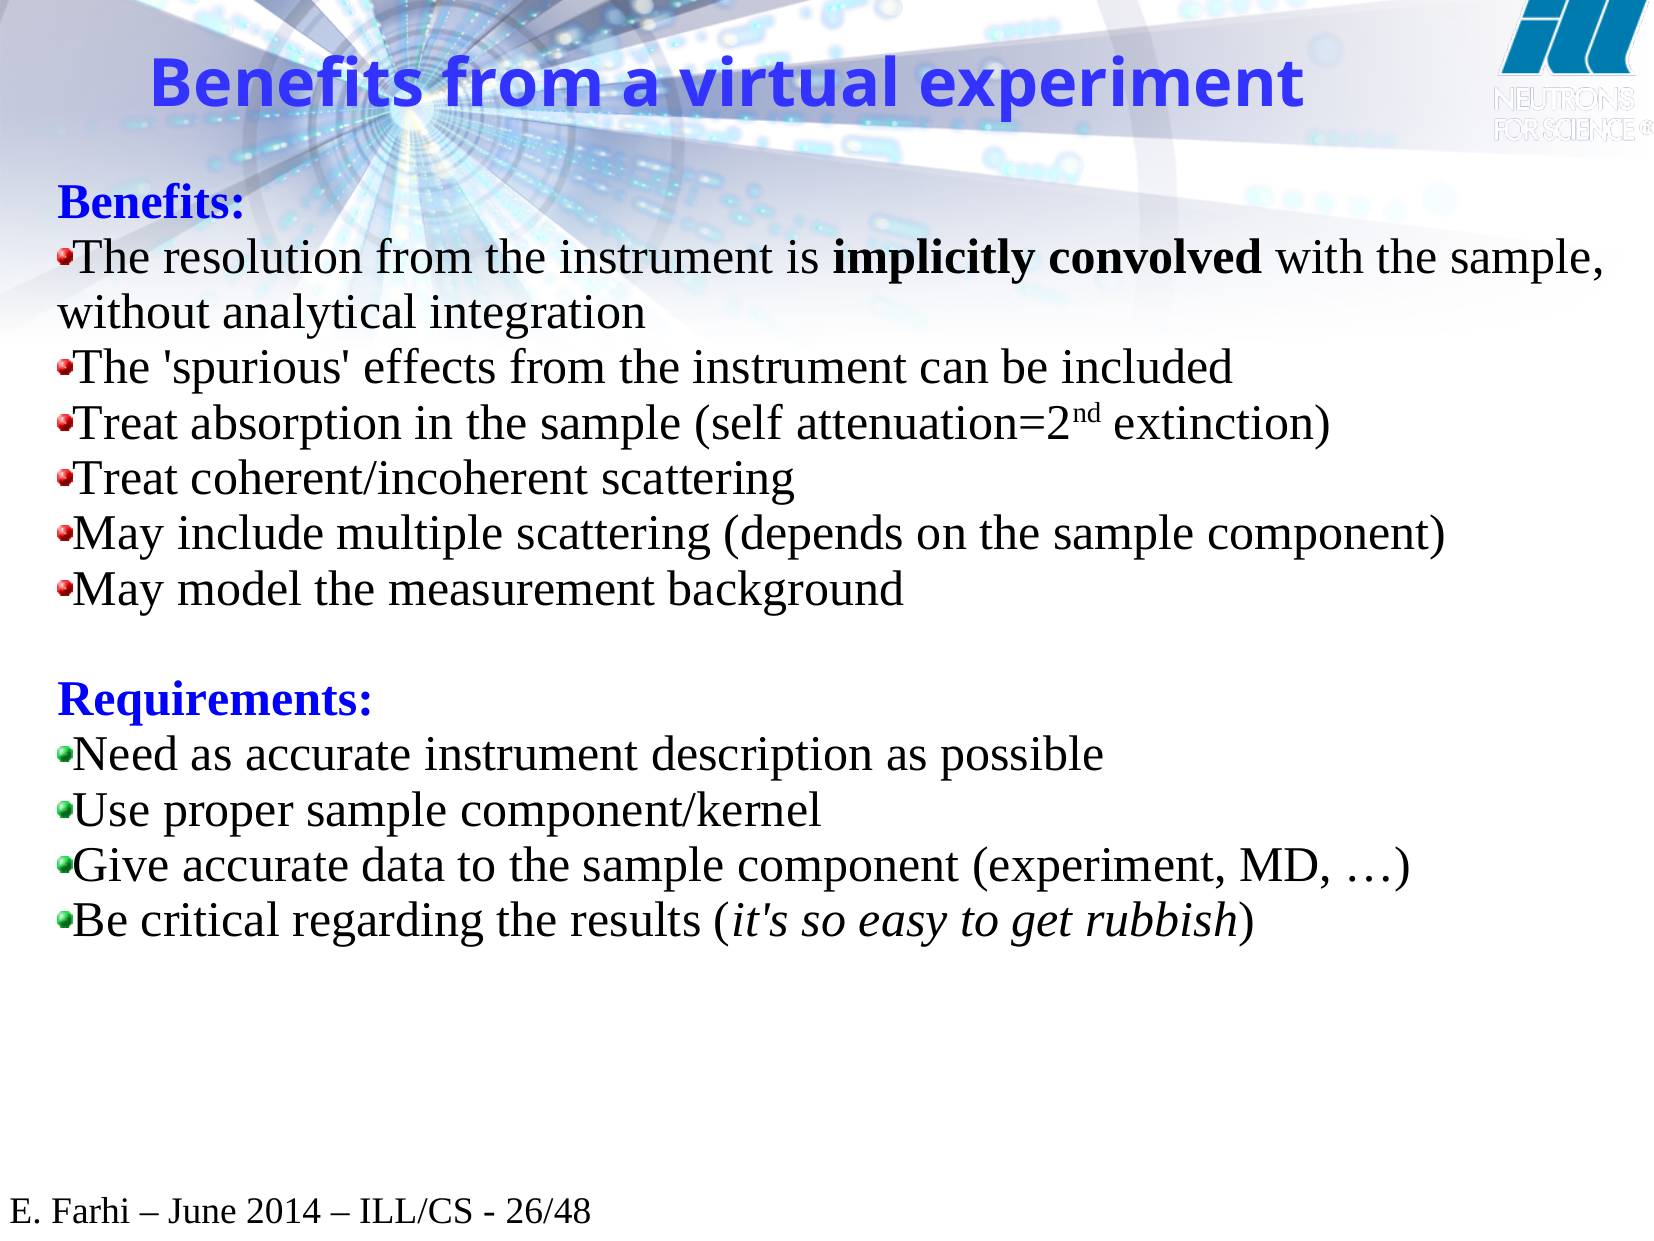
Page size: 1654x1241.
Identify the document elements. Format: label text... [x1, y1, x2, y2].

text_box Benefits: The resolution from the instrument is implicitly convolved with the sample, without analytical integration The 'spurious' effects from the instrument can be included Treat absorption in the sample (self attenuation=2nd extinction) Treat coherent/incoherent scattering May include multiple scattering (depends on the sample component) May model the measurement background Requirements: Need as accurate instrument description as possible Use proper sample component/kernel Give accurate data to the sample component (experiment, MD, …) Be critical regarding the results (it's so easy to get rubbish) [54, 170, 1646, 1016]
text_box Benefits from a virtual experiment [148, 35, 1332, 122]
picture [0, 0, 1654, 355]
